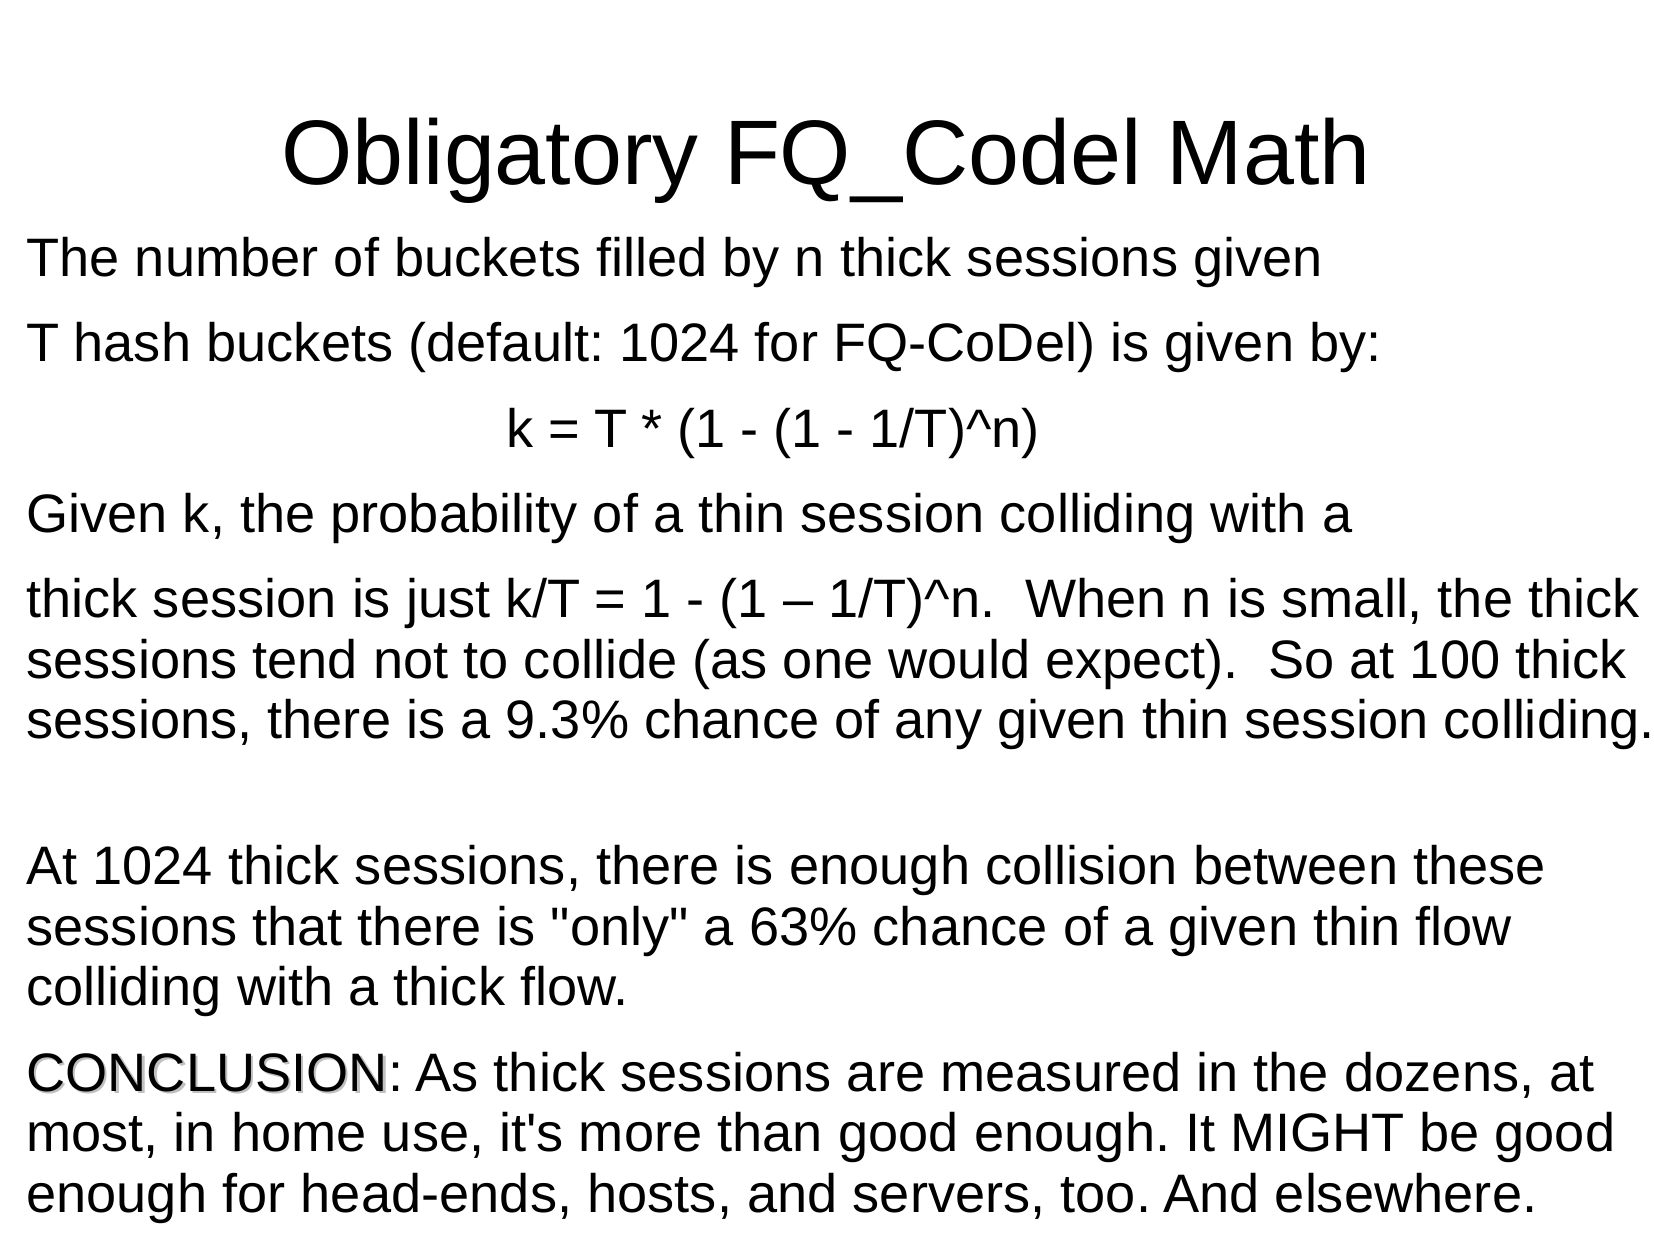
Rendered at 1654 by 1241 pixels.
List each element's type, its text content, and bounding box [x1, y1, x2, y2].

text_box The number of buckets filled by n thick sessions given T hash buckets (default: 1024 for FQ-CoDel) is given by: k = T * (1 - (1 - 1/T)^n) Given k, the probability of a thin session colliding with a thick session is just k/T = 1 - (1 – 1/T)^n. When n is small, the thick sessions tend not to collide (as one would expect). So at 100 thick sessions, there is a 9.3% chance of any given thin session colliding. At 1024 thick sessions, there is enough collision between these sessions that there is "only" a 63% chance of a given thin flow colliding with a thick flow. CONCLUSION: As thick sessions are measured in the dozens, at most, in home use, it's more than good enough. It MIGHT be good enough for head-ends, hosts, and servers, too. And elsewhere. [11, 220, 1654, 1241]
title Obligatory FQ_Codel Math [82, 49, 1571, 257]
